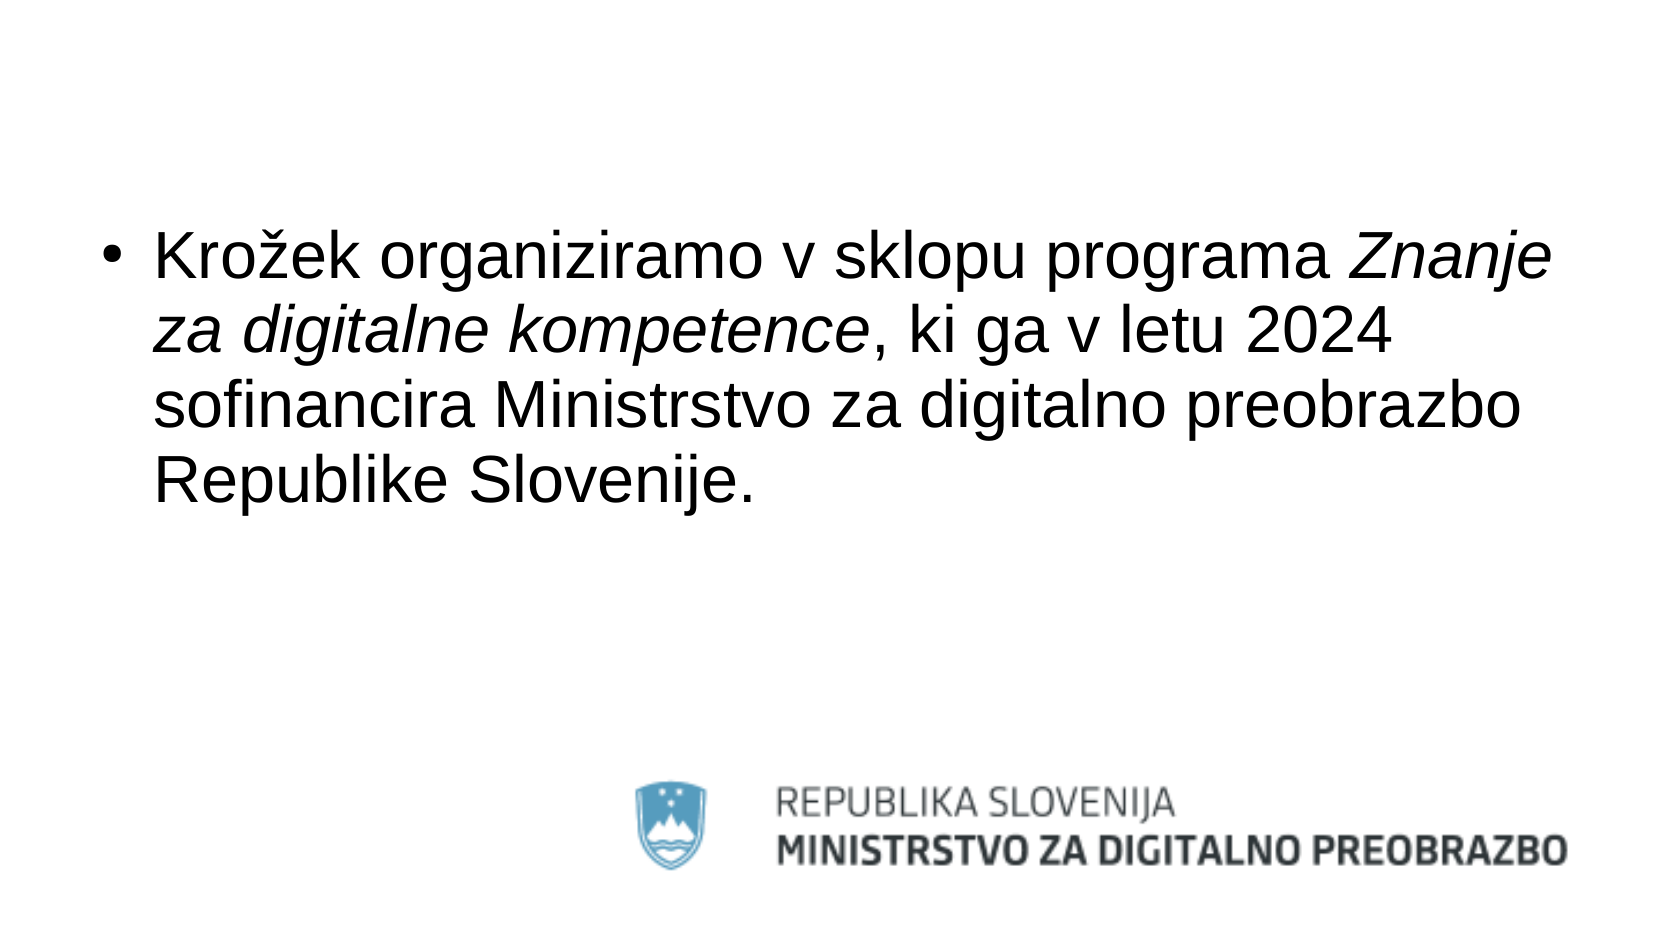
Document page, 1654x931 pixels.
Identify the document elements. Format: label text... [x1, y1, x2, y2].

list Krožek organiziramo v sklopu programa Znanje za digitalne kompetence, ki ga v letu 2024 sofinancira Ministrstvo za digitalno preobrazbo Republike Slovenije. [82, 217, 1571, 758]
picture [620, 560, 1584, 931]
